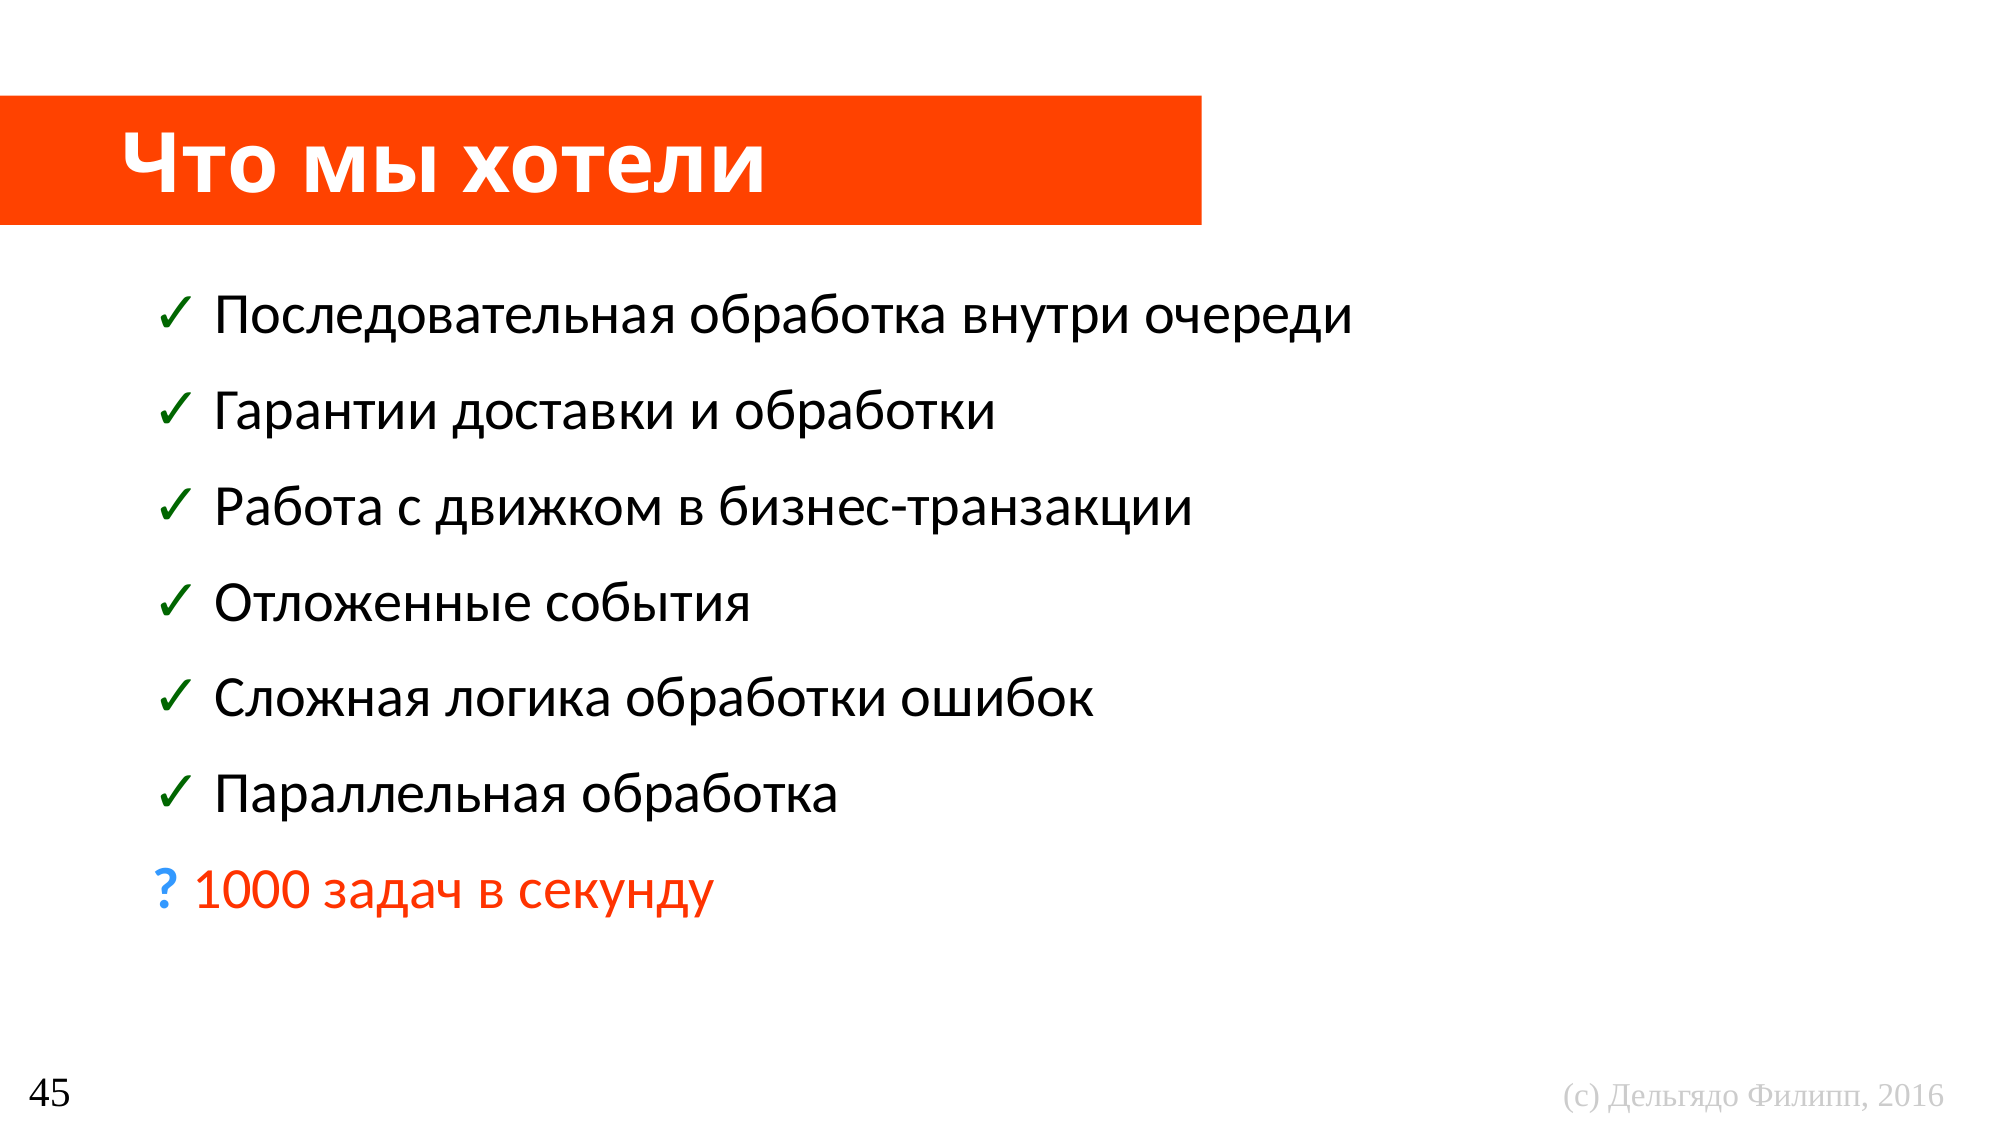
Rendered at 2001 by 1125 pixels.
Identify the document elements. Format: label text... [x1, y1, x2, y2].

title Что мы хотели [0, 95, 1202, 225]
list ✓ Последовательная обработка внутри очереди ✓ Гарантии доставки и обработки ✓ Работа с движком в бизнес-транзакции ✓ Отложенные события ✓ Сложная логика обработки ошибок ✓ Параллельная обработка ? 1000 задач в секунду [137, 282, 1863, 1014]
